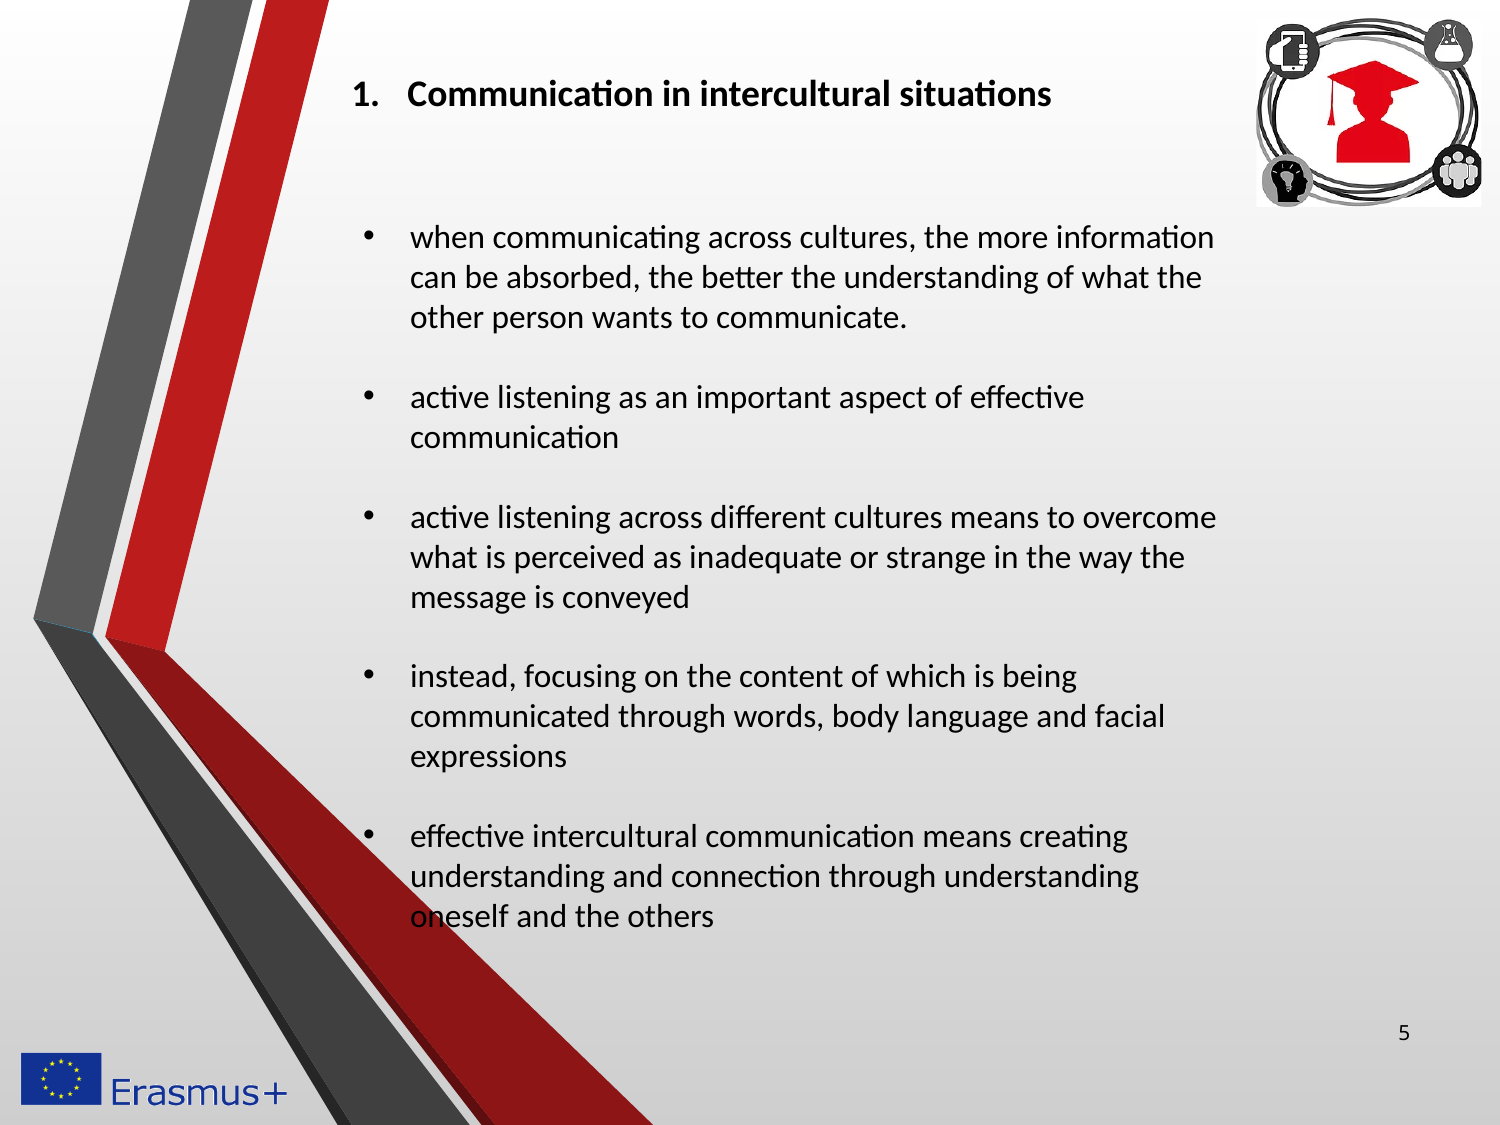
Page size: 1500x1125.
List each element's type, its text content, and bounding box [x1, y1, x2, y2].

slide_number <numer> [1357, 1003, 1425, 1064]
picture [5, 1037, 302, 1120]
text_box Communication in intercultural situations [336, 61, 1246, 122]
chart [1257, 19, 1483, 209]
picture [1256, 18, 1482, 207]
text_box when communicating across cultures, the more information can be absorbed, the better the understanding of what the other person wants to communicate. active listening as an important aspect of effective communication active listening across different cultures means to overcome what is perceived as inadequate or strange in the way the message is conveyed instead, focusing on the content of which is being communicated through words, body language and facial expressions effective intercultural communication means creating understanding and connection through understanding oneself and the others [348, 208, 1258, 982]
